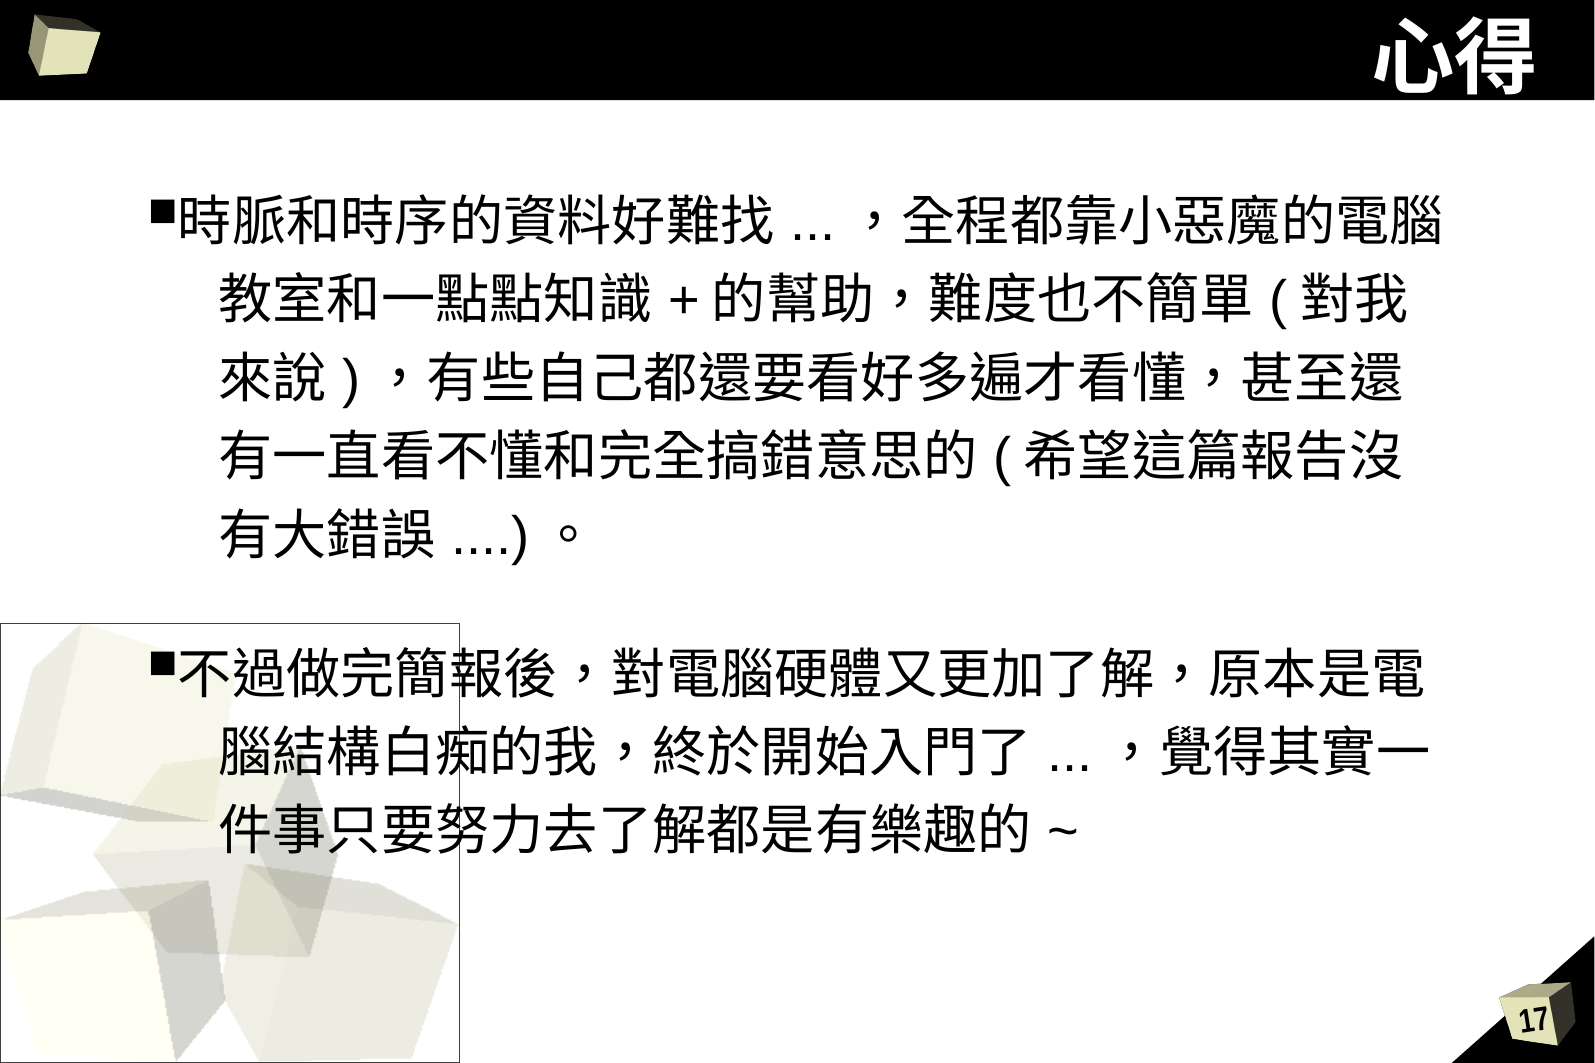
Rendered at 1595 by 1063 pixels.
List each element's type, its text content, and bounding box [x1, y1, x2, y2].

picture [0, 622, 460, 1063]
list 時脈和時序的資料好難找...，全程都靠小惡魔的電腦教室和一點點知識+的幫助，難度也不簡單(對我來說)，有些自己都還要看好多遍才看懂，甚至還有一直看不懂和完全搞錯意思的(希望這篇報告沒有大錯誤....)。 不過做完簡報後，對電腦硬體又更加了解，原本是電腦結構白痴的我，終於開始入門了...，覺得其實一件事只要努力去了解都是有樂趣的~ [147, 177, 1447, 967]
title 心得 [113, 0, 1538, 101]
